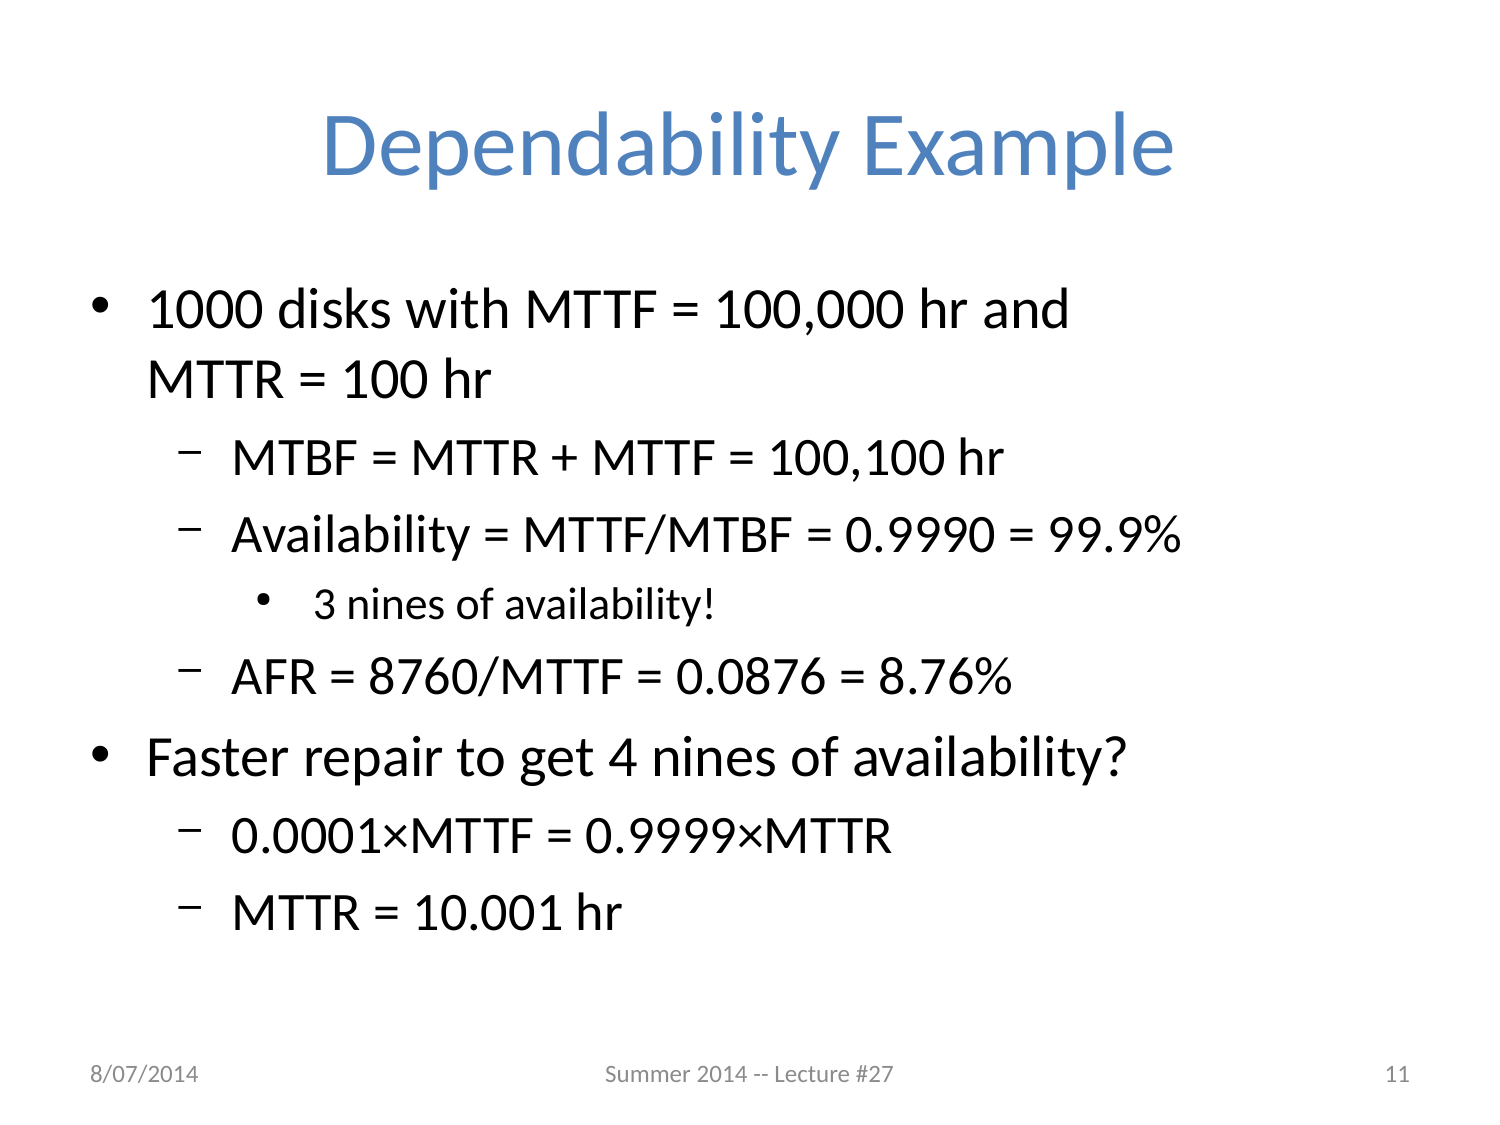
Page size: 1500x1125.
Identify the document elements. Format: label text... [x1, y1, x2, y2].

slide_number <number> [1074, 1042, 1425, 1103]
list 1000 disks with MTTF = 100,000 hr and MTTR = 100 hr MTBF = MTTR + MTTF = 100,100 hr Availability = MTTF/MTBF = 0.9990 = 99.9% 3 nines of availability! AFR = 8760/MTTF = 0.0876 = 8.76% Faster repair to get 4 nines of availability? 0.0001×MTTF = 0.9999×MTTR MTTR = 10.001 hr [75, 262, 1425, 1073]
footer Summer 2014 -- Lecture #27 [512, 1042, 988, 1103]
title Dependability Example [75, 45, 1425, 233]
slide_number 8/07/2014 [75, 1042, 425, 1103]
